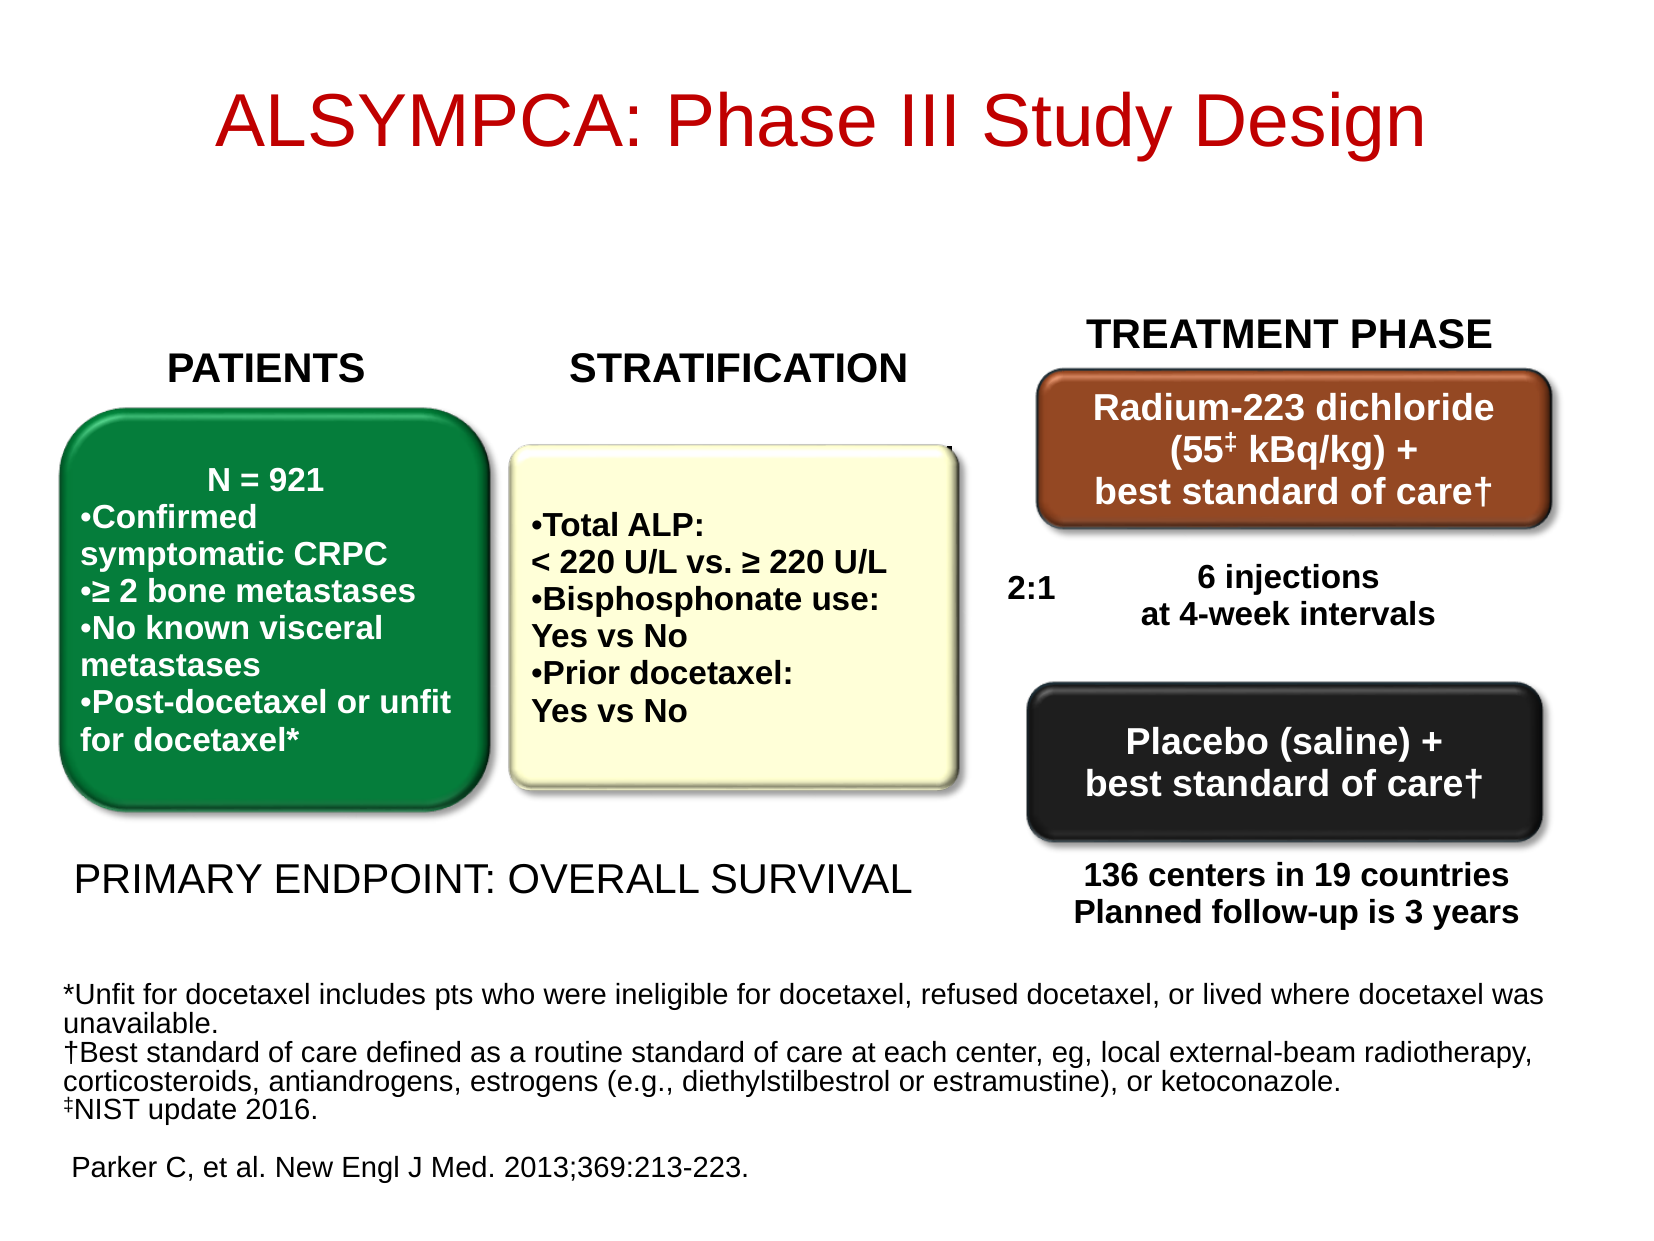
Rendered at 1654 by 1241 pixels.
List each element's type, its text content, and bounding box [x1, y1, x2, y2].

text_box 6 injections at 4-week intervals [1125, 551, 1452, 641]
text_box 136 centers in 19 countries Planned follow-up is 3 years [987, 849, 1607, 939]
picture [1020, 675, 1559, 849]
picture [1030, 353, 1569, 566]
text_box Placebo (saline) + best standard of care† [1036, 691, 1534, 833]
text_box TREATMENT PHASE [1071, 303, 1509, 365]
text_box PATIENTS [151, 337, 381, 400]
text_box Total ALP: < 220 U/L vs. ≥ 220 U/L Bisphosphonate use: Yes vs No Prior docetaxel: Yes vs No [516, 452, 952, 784]
text_box STRATIFICATION [554, 337, 924, 400]
text_box *Unfit for docetaxel includes pts who were ineligible for docetaxel, refused docetaxel, or lived where docetaxel was unavailable. †Best standard of care defined as a routine standard of care at each center, eg, local external-beam radiotherapy, corticosteroids, antiandrogens, estrogens (e.g., diethylstilbestrol or estramustine), or ketoconazole. ‡NIST update 2016. [48, 974, 1592, 1134]
text_box PRIMARY ENDPOINT: OVERALL SURVIVAL [60, 849, 937, 910]
text_box N = 921 Confirmed symptomatic CRPC ≥ 2 bone metastases No known visceral metastases Post-docetaxel or unfit for docetaxel* [80, 427, 471, 792]
text_box ALSYMPCA: Phase III Study Design [60, 70, 1585, 259]
text_box Radium-223 dichloride (55‡ kBq/kg) + best standard of care† [1045, 378, 1543, 520]
picture [52, 401, 976, 828]
text_box Parker C, et al. New Engl J Med. 2013;369:213-223. [56, 1143, 1544, 1192]
text_box 2:1 [992, 562, 1071, 615]
